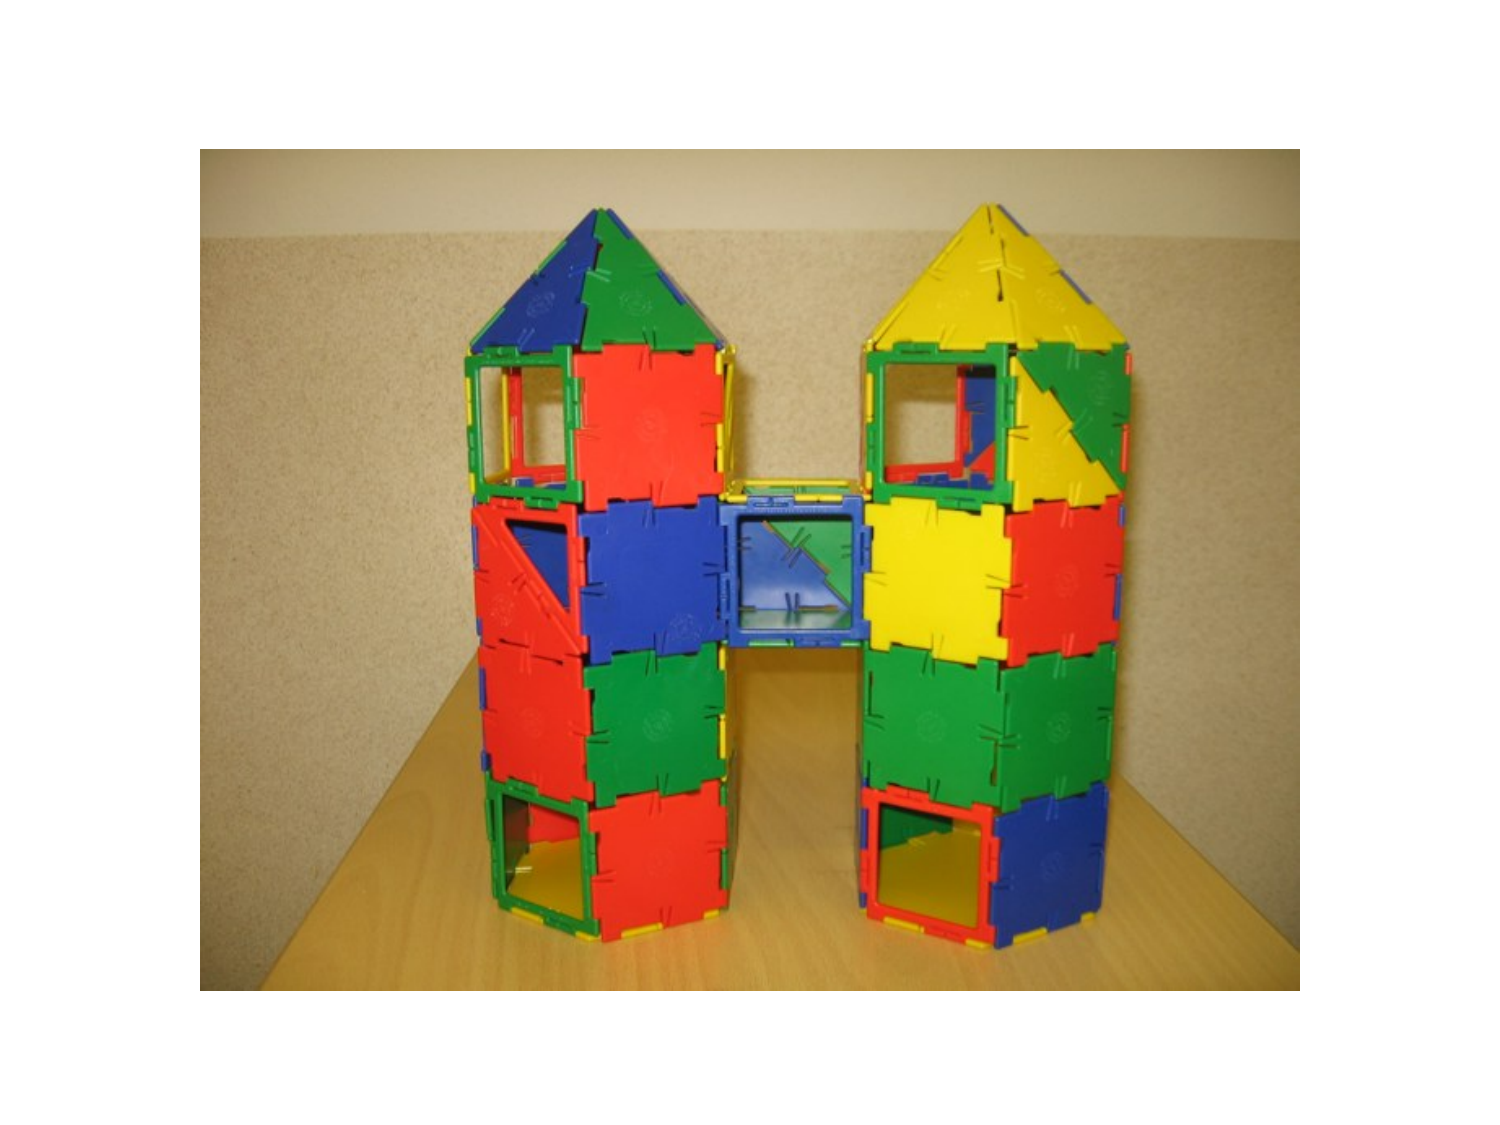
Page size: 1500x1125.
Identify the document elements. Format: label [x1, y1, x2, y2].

picture [200, 149, 1300, 991]
